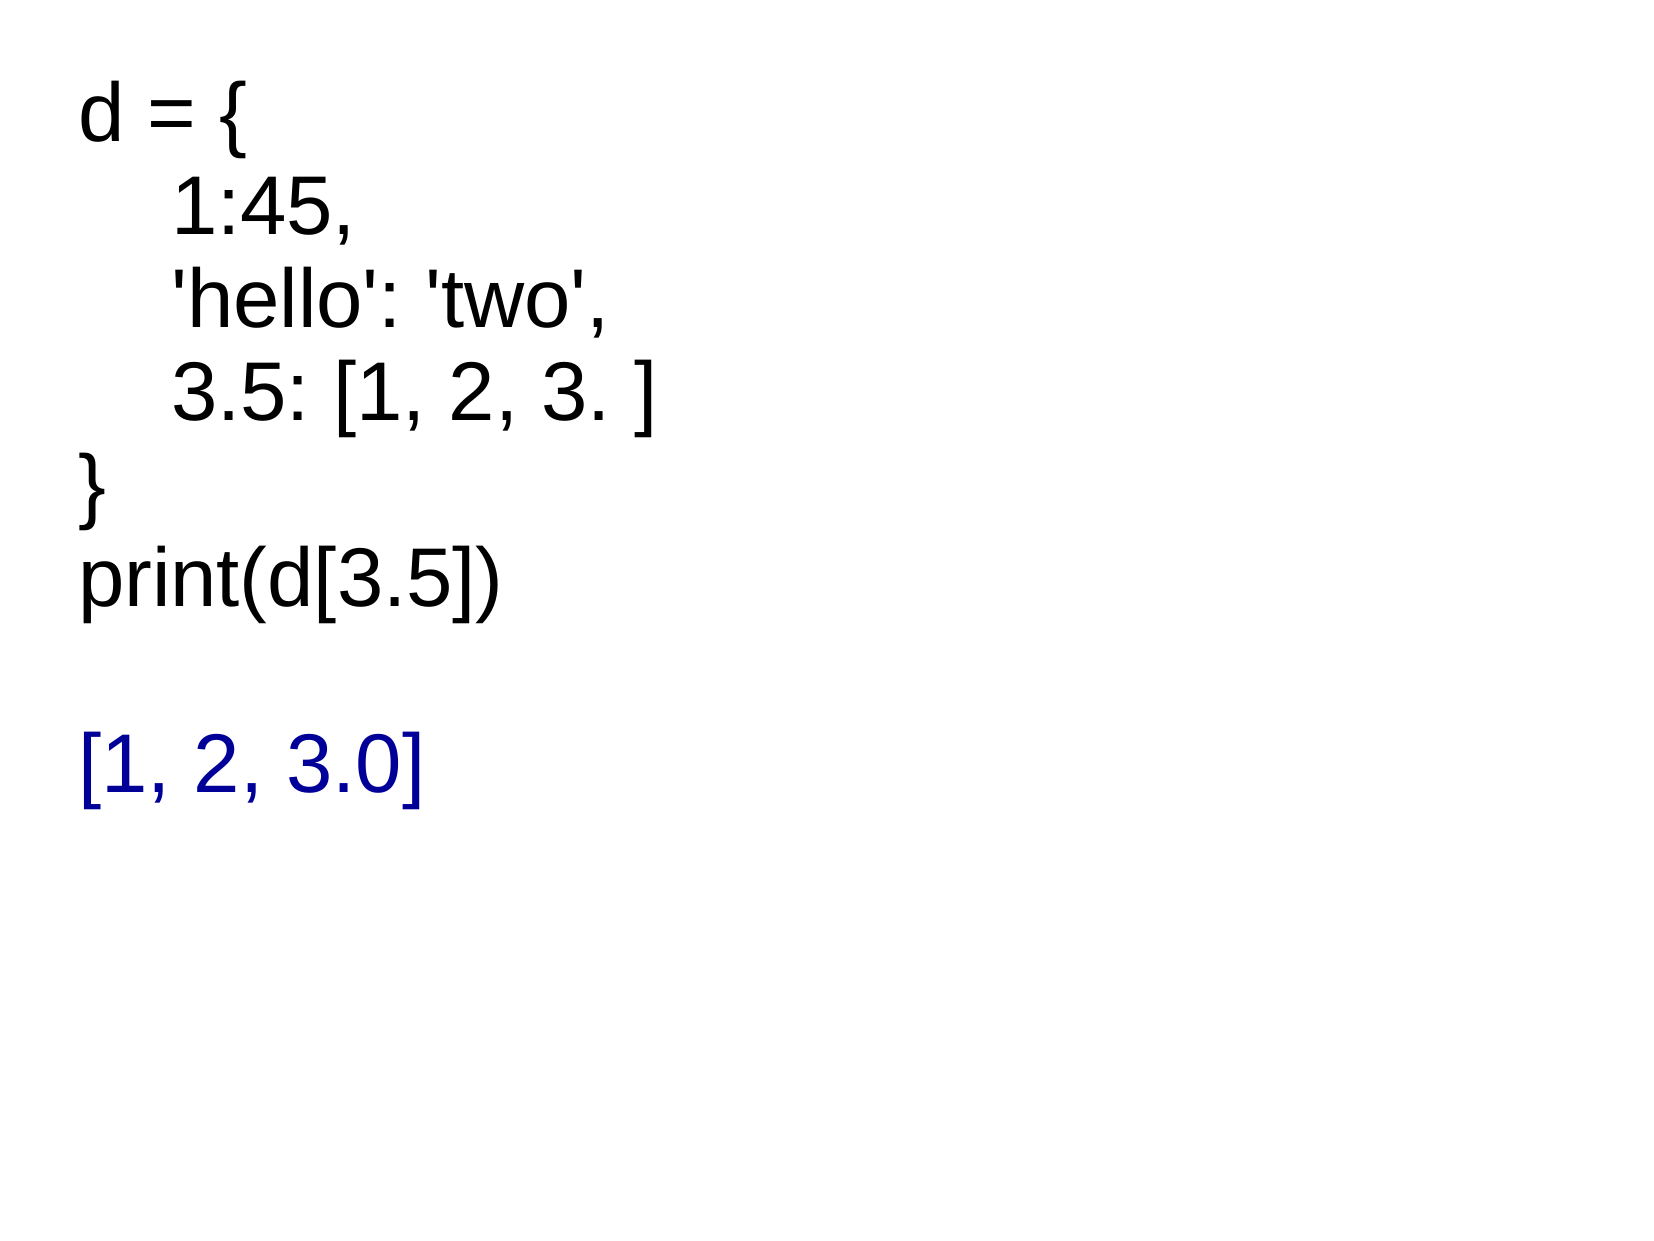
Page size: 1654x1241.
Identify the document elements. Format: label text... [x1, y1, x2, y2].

text_box d = { 1:45, 'hello': 'two', 3.5: [1, 2, 3. ] } print(d[3.5]) [1, 2, 3.0] [63, 59, 1583, 818]
